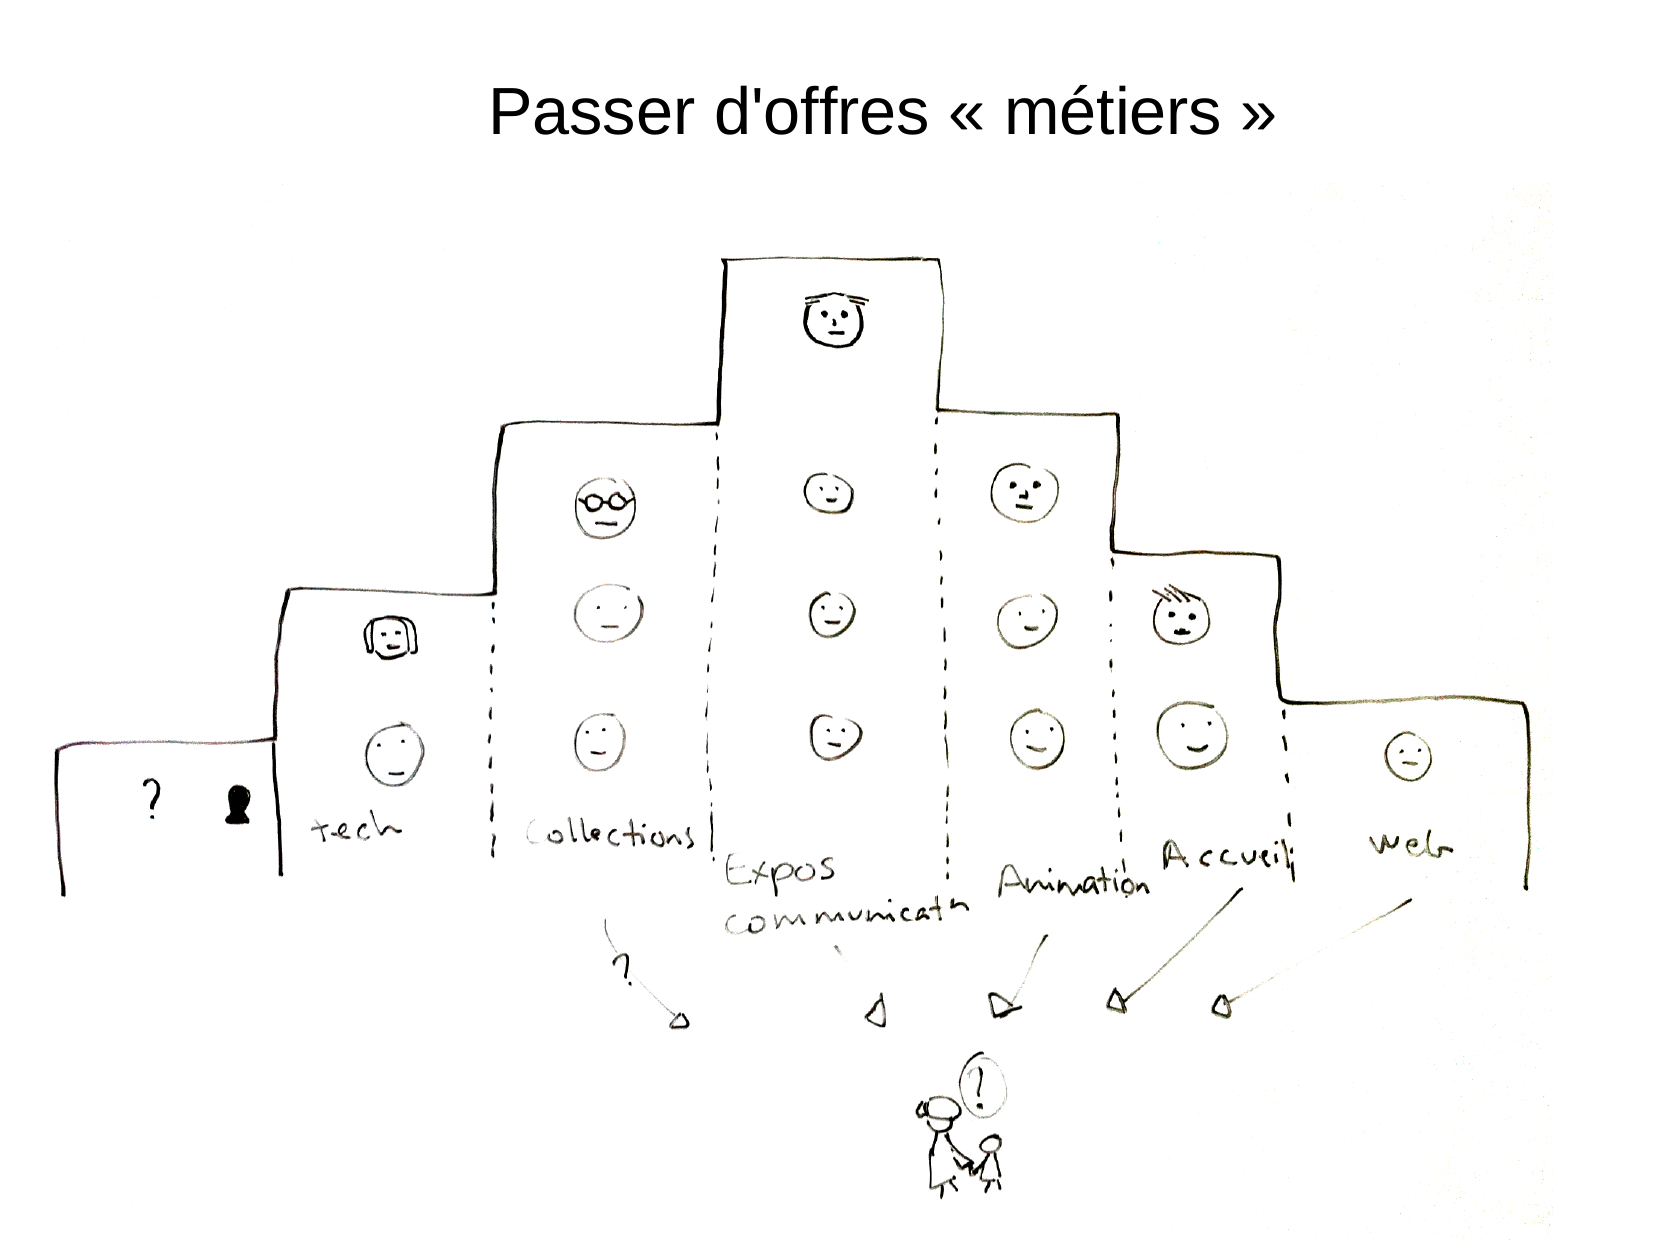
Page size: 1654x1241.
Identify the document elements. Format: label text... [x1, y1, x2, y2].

picture [28, 183, 1553, 1241]
subtitle Passer d'offres « métiers » [139, 45, 1628, 178]
